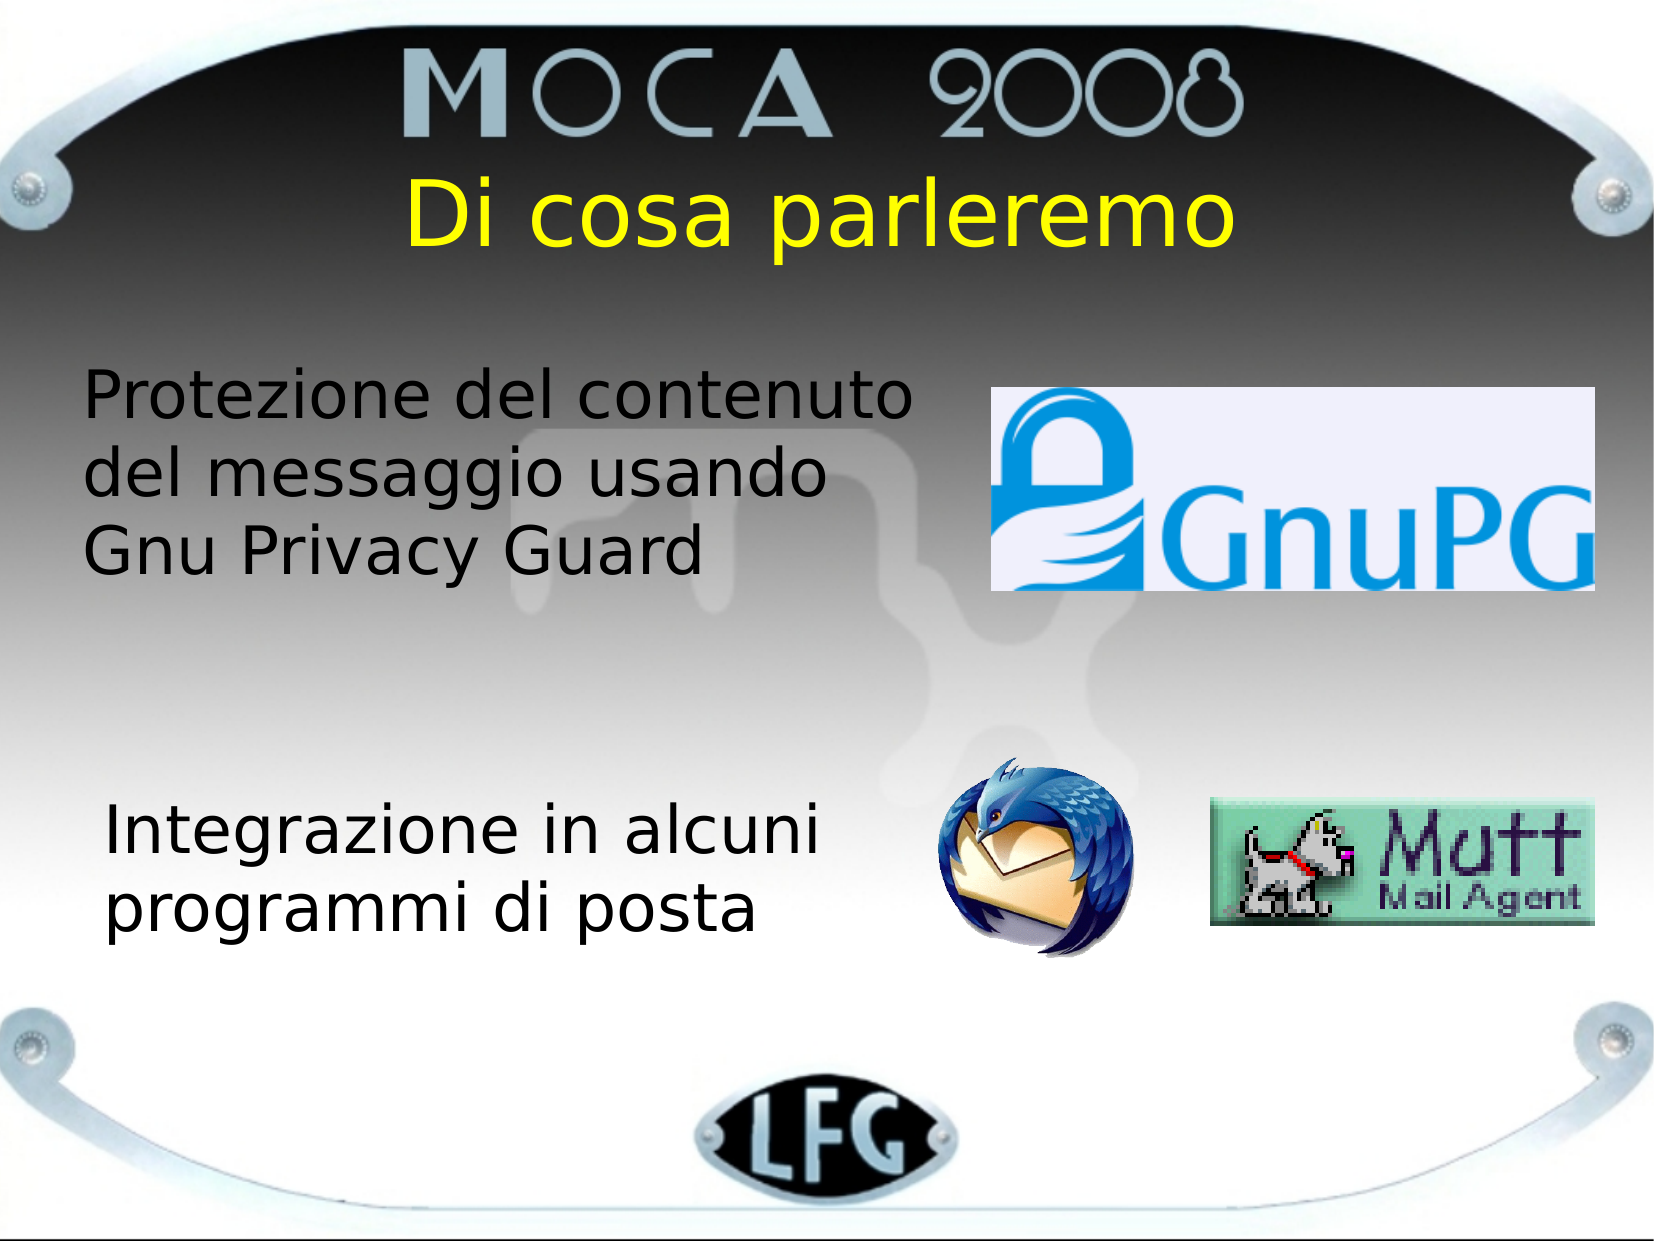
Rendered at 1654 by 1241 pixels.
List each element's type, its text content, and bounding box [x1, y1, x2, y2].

picture [0, 0, 1654, 1241]
title Di cosa parleremo [76, 118, 1565, 311]
subtitle Protezione del contenuto del messaggio usando Gnu Privacy Guard [82, 297, 1004, 650]
text_box Integrazione in alcuni programmi di posta [88, 784, 857, 1034]
